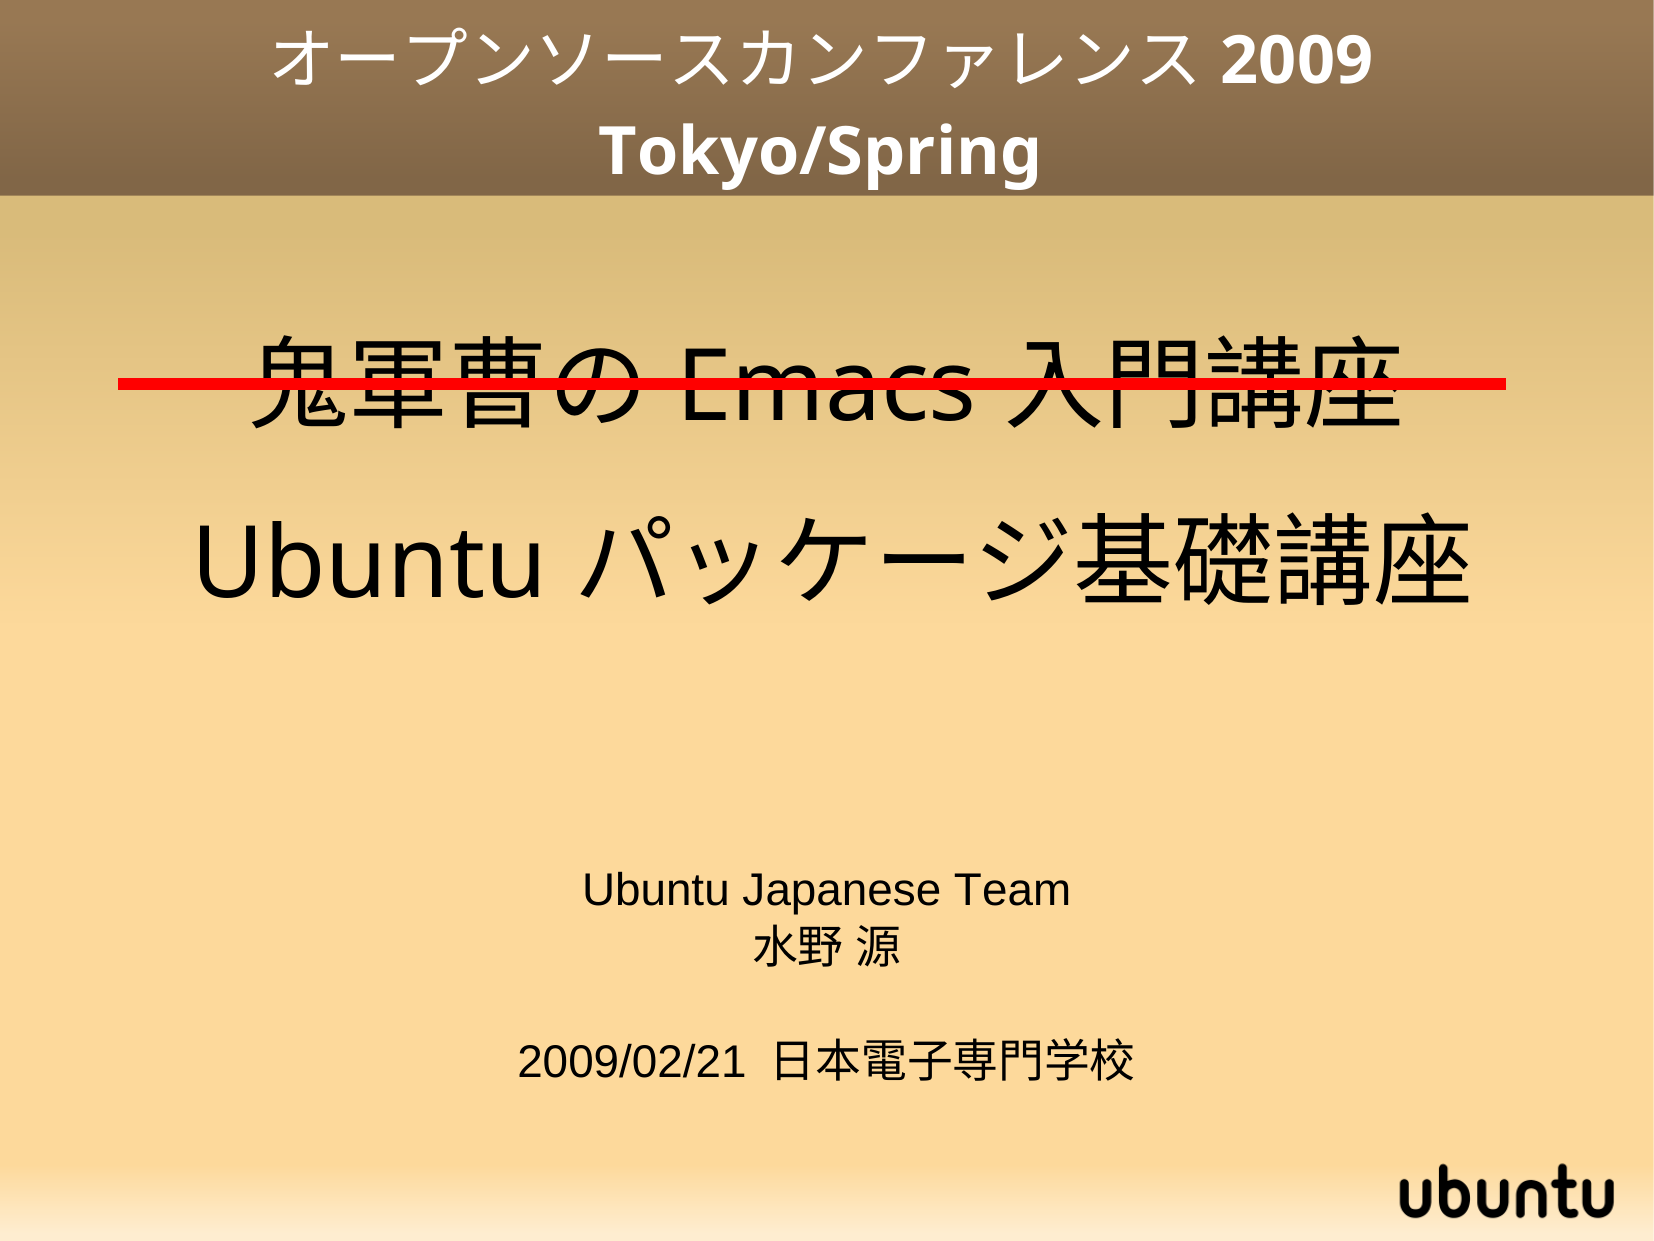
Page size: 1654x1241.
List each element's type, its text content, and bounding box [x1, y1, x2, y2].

picture [0, 0, 1654, 1241]
title オープンソースカンファレンス2009 Tokyo/Spring [76, 0, 1565, 208]
text_box Ubuntu Japanese Team 水野 源 2009/02/21 日本電子専門学校 [502, 856, 1151, 1066]
text_box Ubuntuパッケージ基礎講座 [88, 467, 1577, 650]
subtitle 鬼軍曹のEmacs入門講座 [82, 290, 1571, 473]
